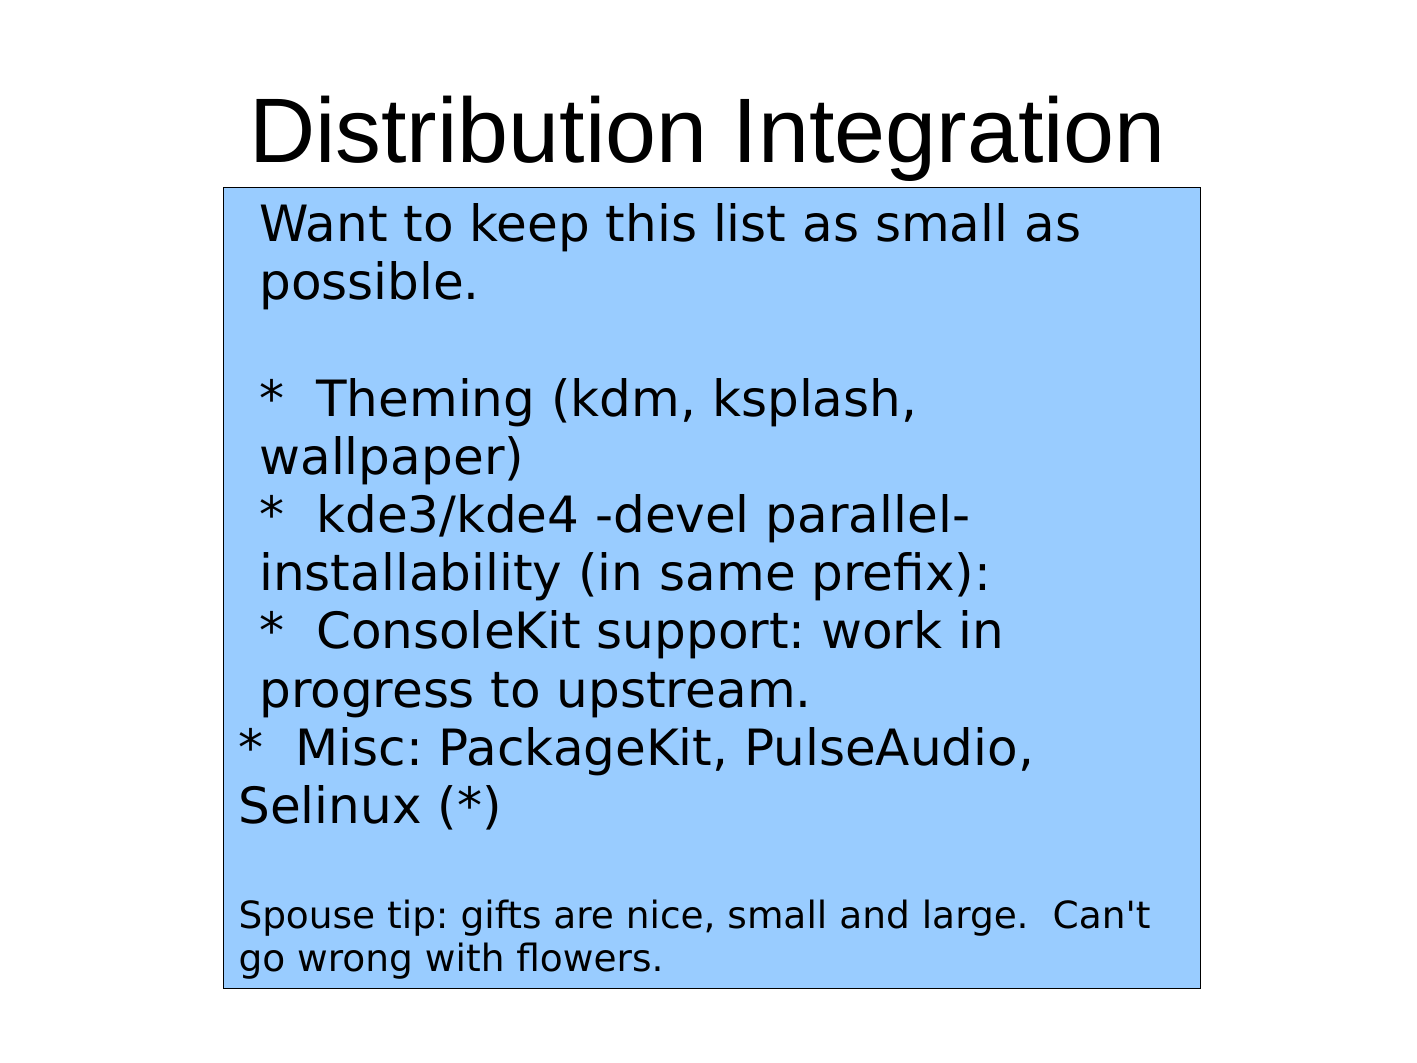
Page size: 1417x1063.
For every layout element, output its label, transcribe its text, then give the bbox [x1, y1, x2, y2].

text_box Want to keep this list as small as possible. * Theming (kdm, ksplash, wallpaper) * kde3/kde4 -devel parallel-installability (in same prefix): * ConsoleKit support: work in progress to upstream. * Misc: PackageKit, PulseAudio, Selinux (*) Spouse tip: gifts are nice, small and large. Can't go wrong with flowers. [223, 213, 1201, 989]
title Distribution Integration [70, 49, 1346, 213]
